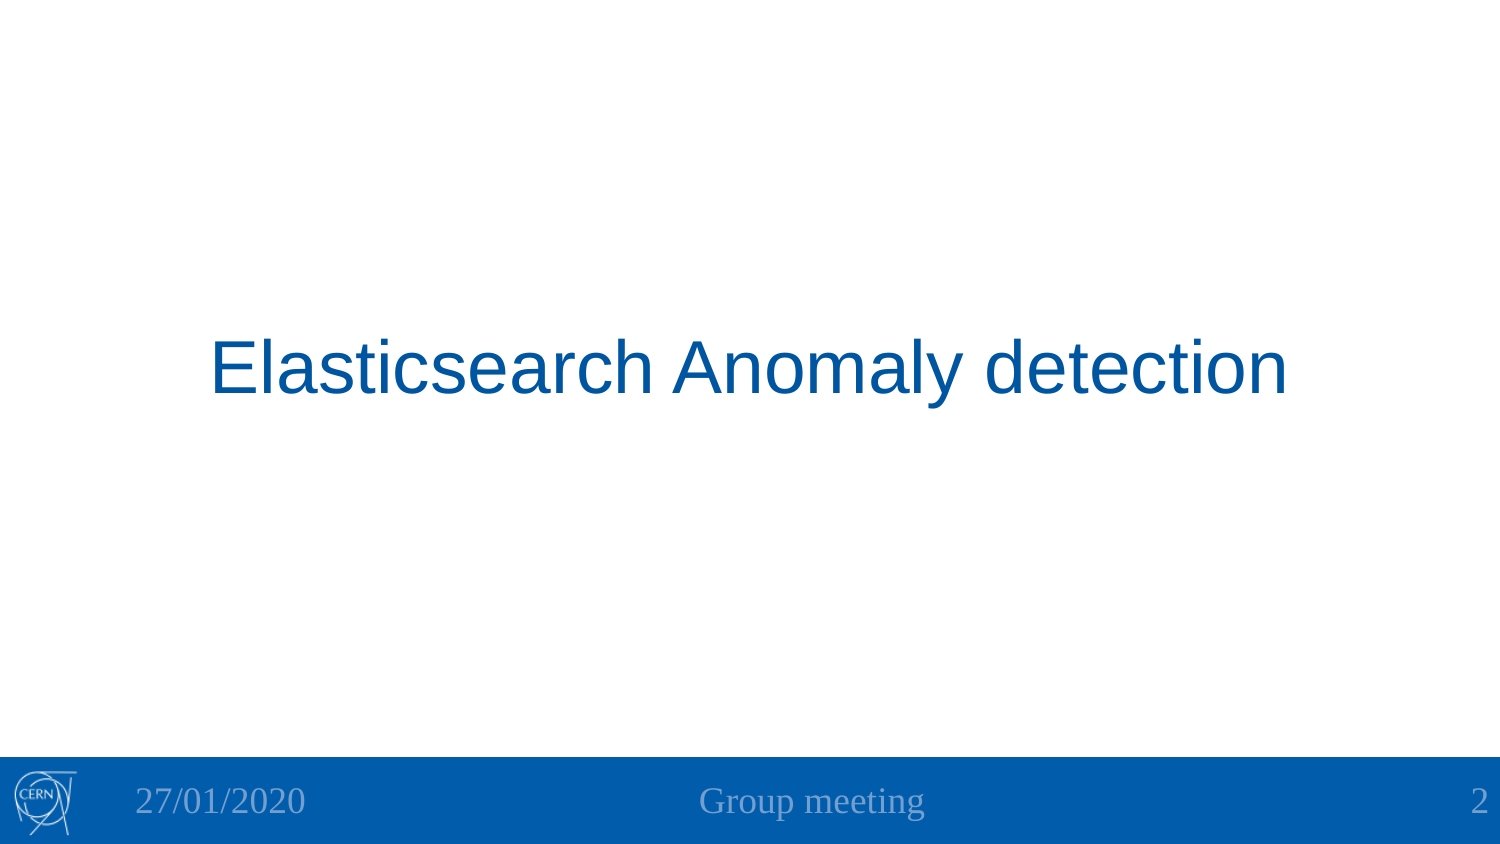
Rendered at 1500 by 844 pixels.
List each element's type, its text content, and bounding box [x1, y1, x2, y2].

title Elasticsearch Anomaly detection [0, 315, 1500, 421]
